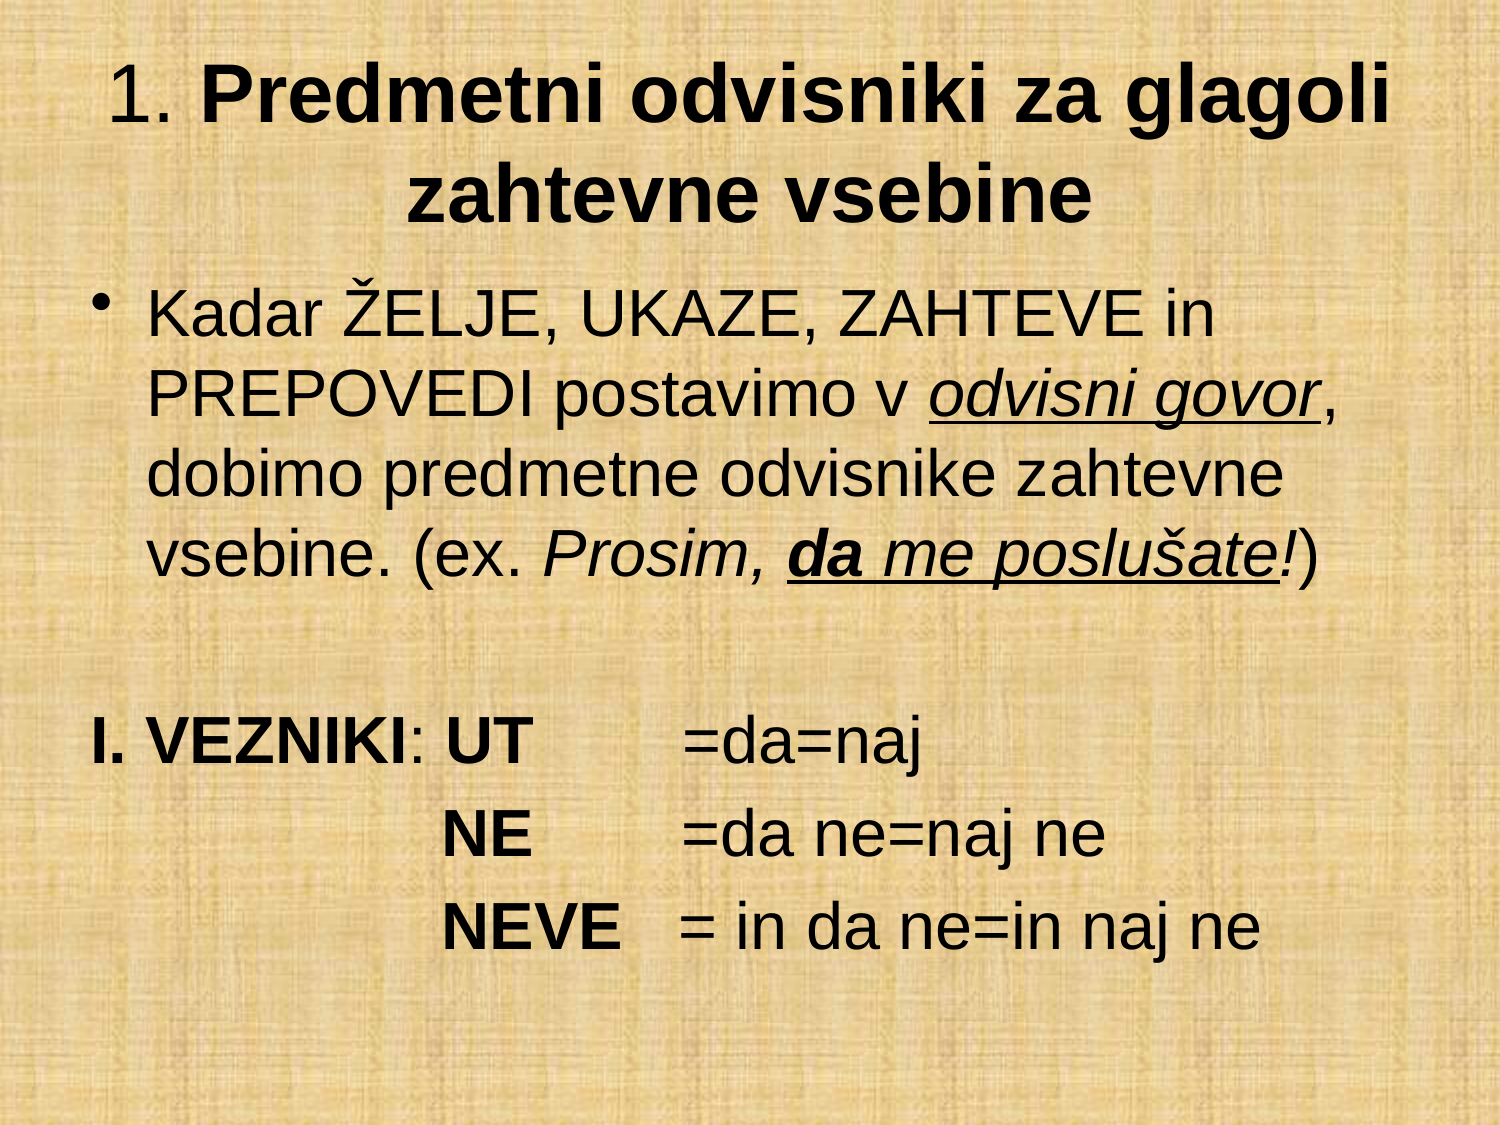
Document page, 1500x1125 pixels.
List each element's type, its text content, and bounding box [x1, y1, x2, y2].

title 1. Predmetni odvisniki za glagoli zahtevne vsebine [75, 45, 1425, 233]
picture [0, 0, 1500, 1125]
list Kadar ŽELJE, UKAZE, ZAHTEVE in PREPOVEDI postavimo v odvisni govor, dobimo predmetne odvisnike zahtevne vsebine. (ex. Prosim, da me poslušate!) I. VEZNIKI: UT =da=naj NE =da ne=naj ne NEVE = in da ne=in naj ne [75, 262, 1425, 1005]
